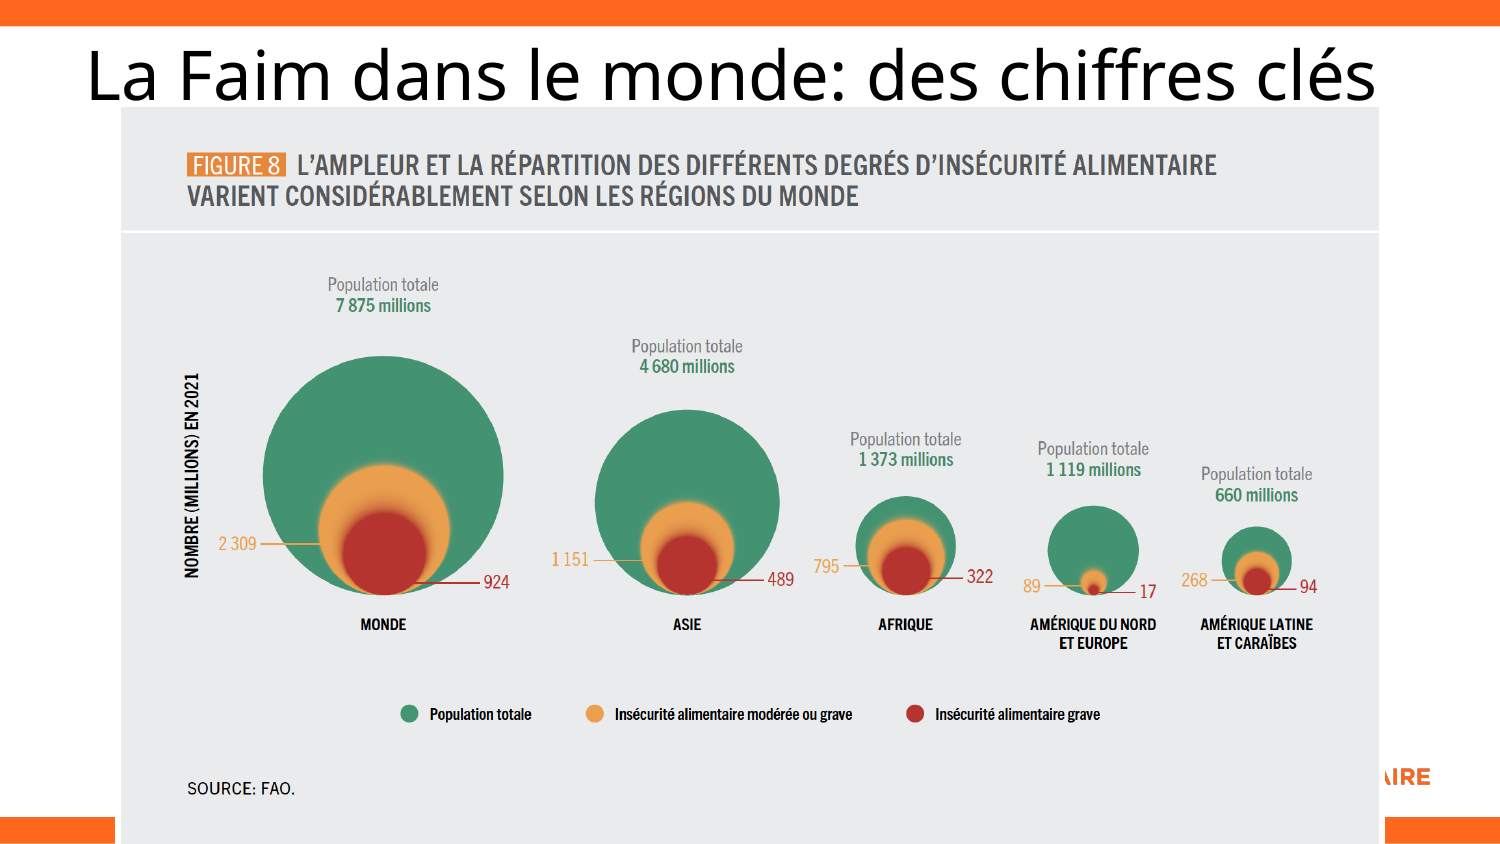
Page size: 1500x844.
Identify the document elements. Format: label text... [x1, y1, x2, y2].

picture [115, 105, 1430, 844]
title La Faim dans le monde: des chiffres clés [70, 24, 1430, 106]
